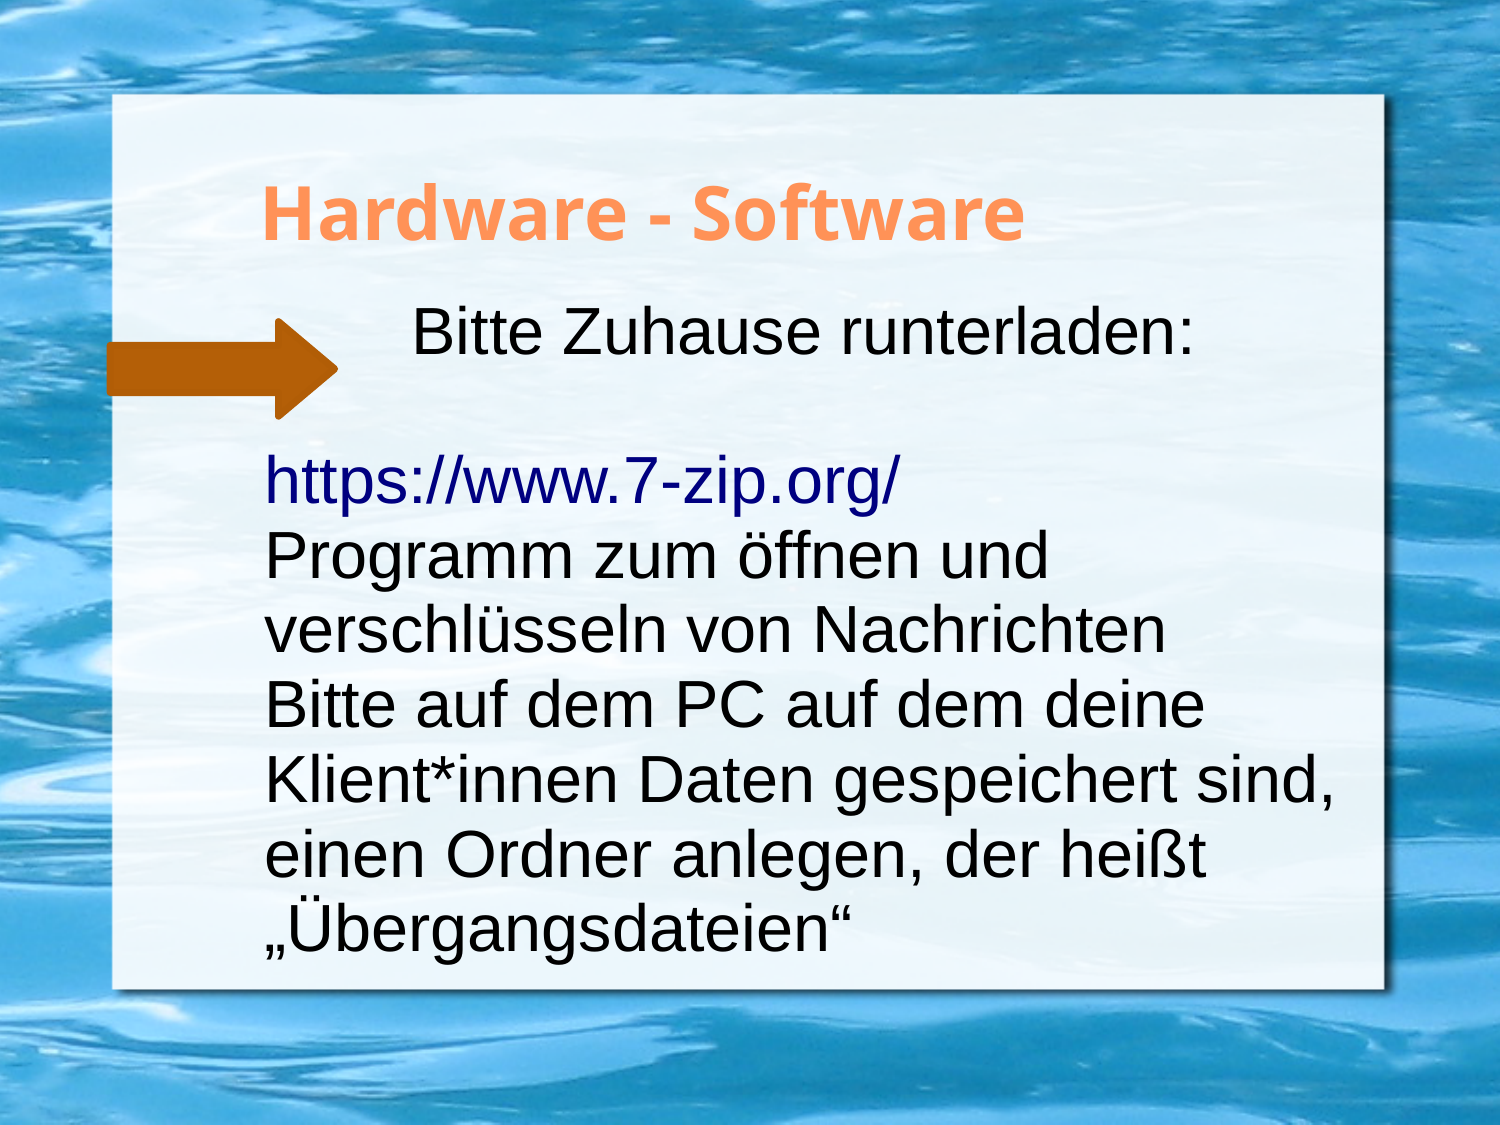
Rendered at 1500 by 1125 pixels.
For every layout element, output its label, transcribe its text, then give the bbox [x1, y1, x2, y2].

text_box Hardware - Software [259, 165, 1302, 257]
list Bitte Zuhause runterladen: [133, 294, 1367, 965]
text_box [110, 321, 335, 417]
picture [0, 0, 1500, 1125]
title https://www.7-zip.org/ Programm zum öffnen und verschlüsseln von Nachrichten Bitte auf dem PC auf dem deine Klient*innen Daten gespeichert sind, einen Ordner anlegen, der heißt „Übergangsdateien“ [189, 368, 1394, 967]
